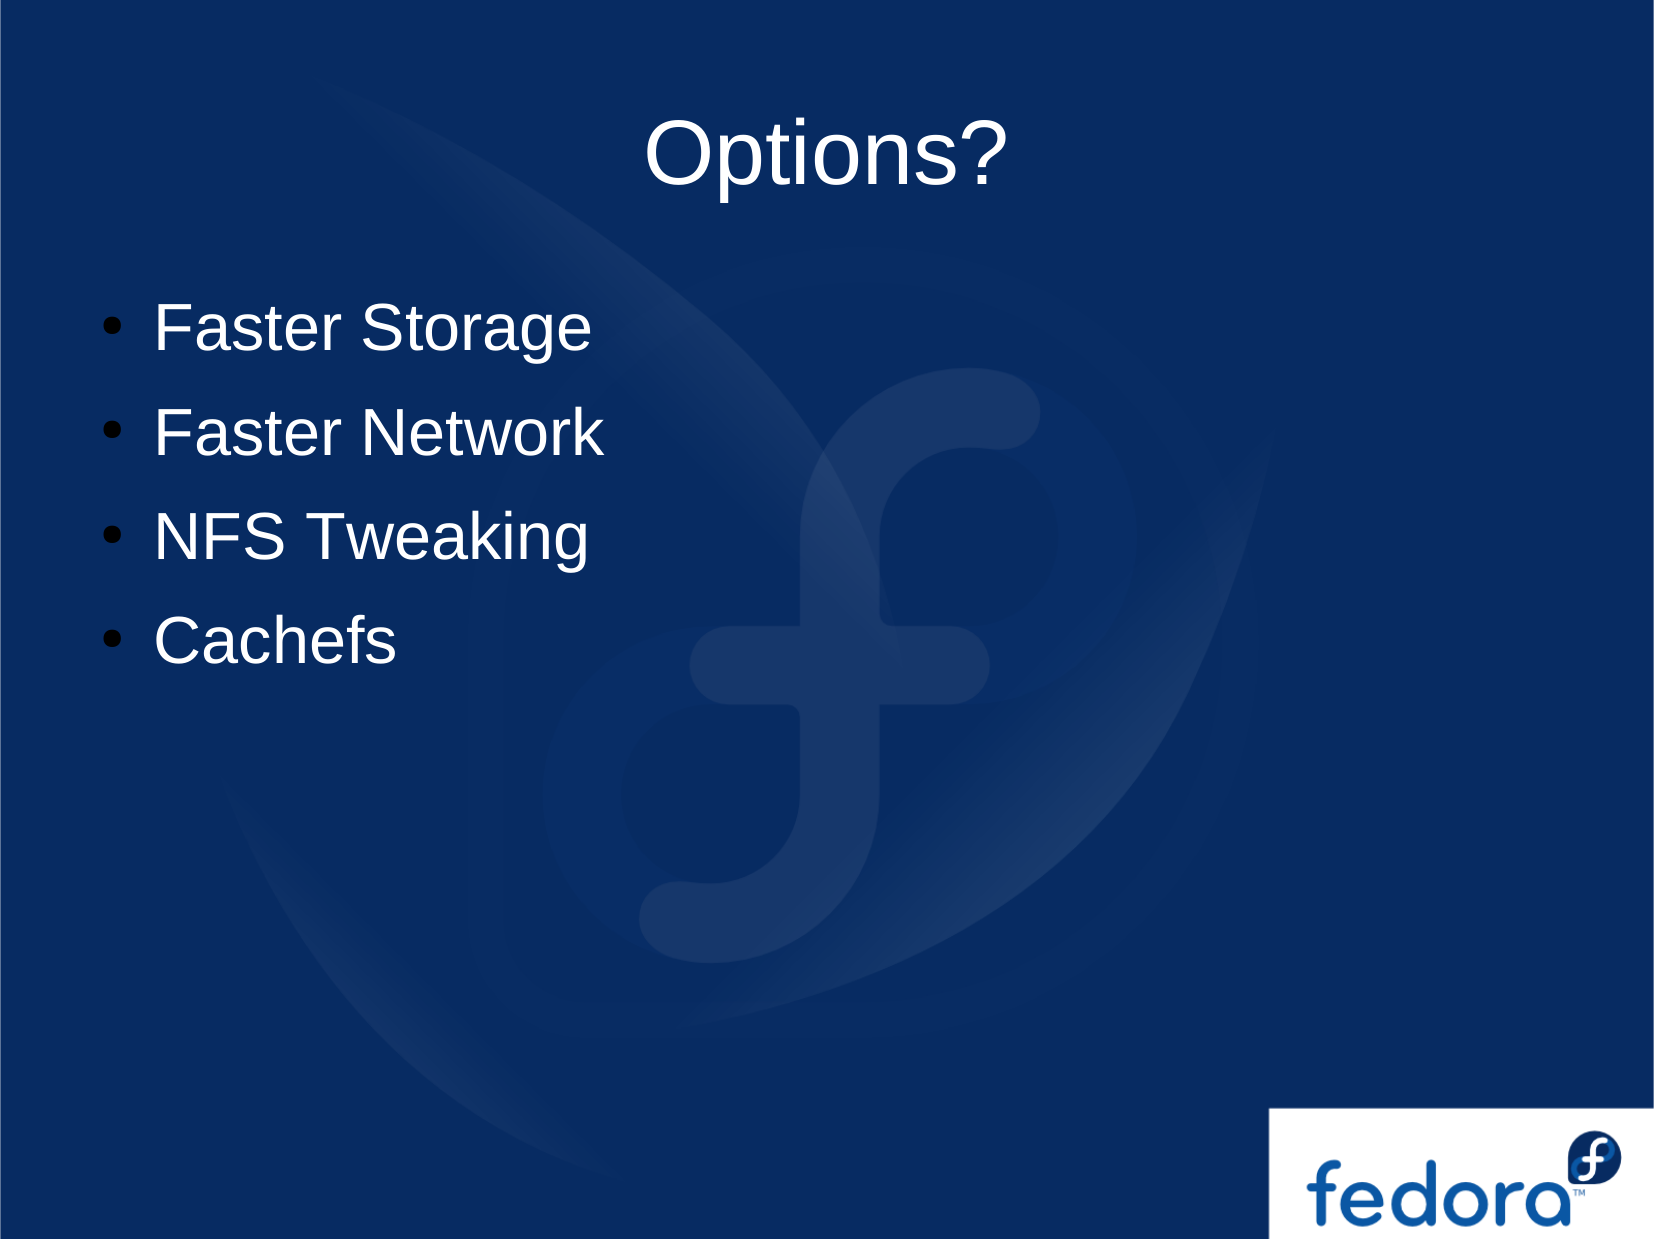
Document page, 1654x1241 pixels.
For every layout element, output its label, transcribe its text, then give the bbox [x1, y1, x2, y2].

picture [0, 0, 1654, 1239]
title Options? [82, 56, 1571, 250]
list Faster Storage Faster Network NFS Tweaking Cachefs [82, 290, 1571, 1094]
